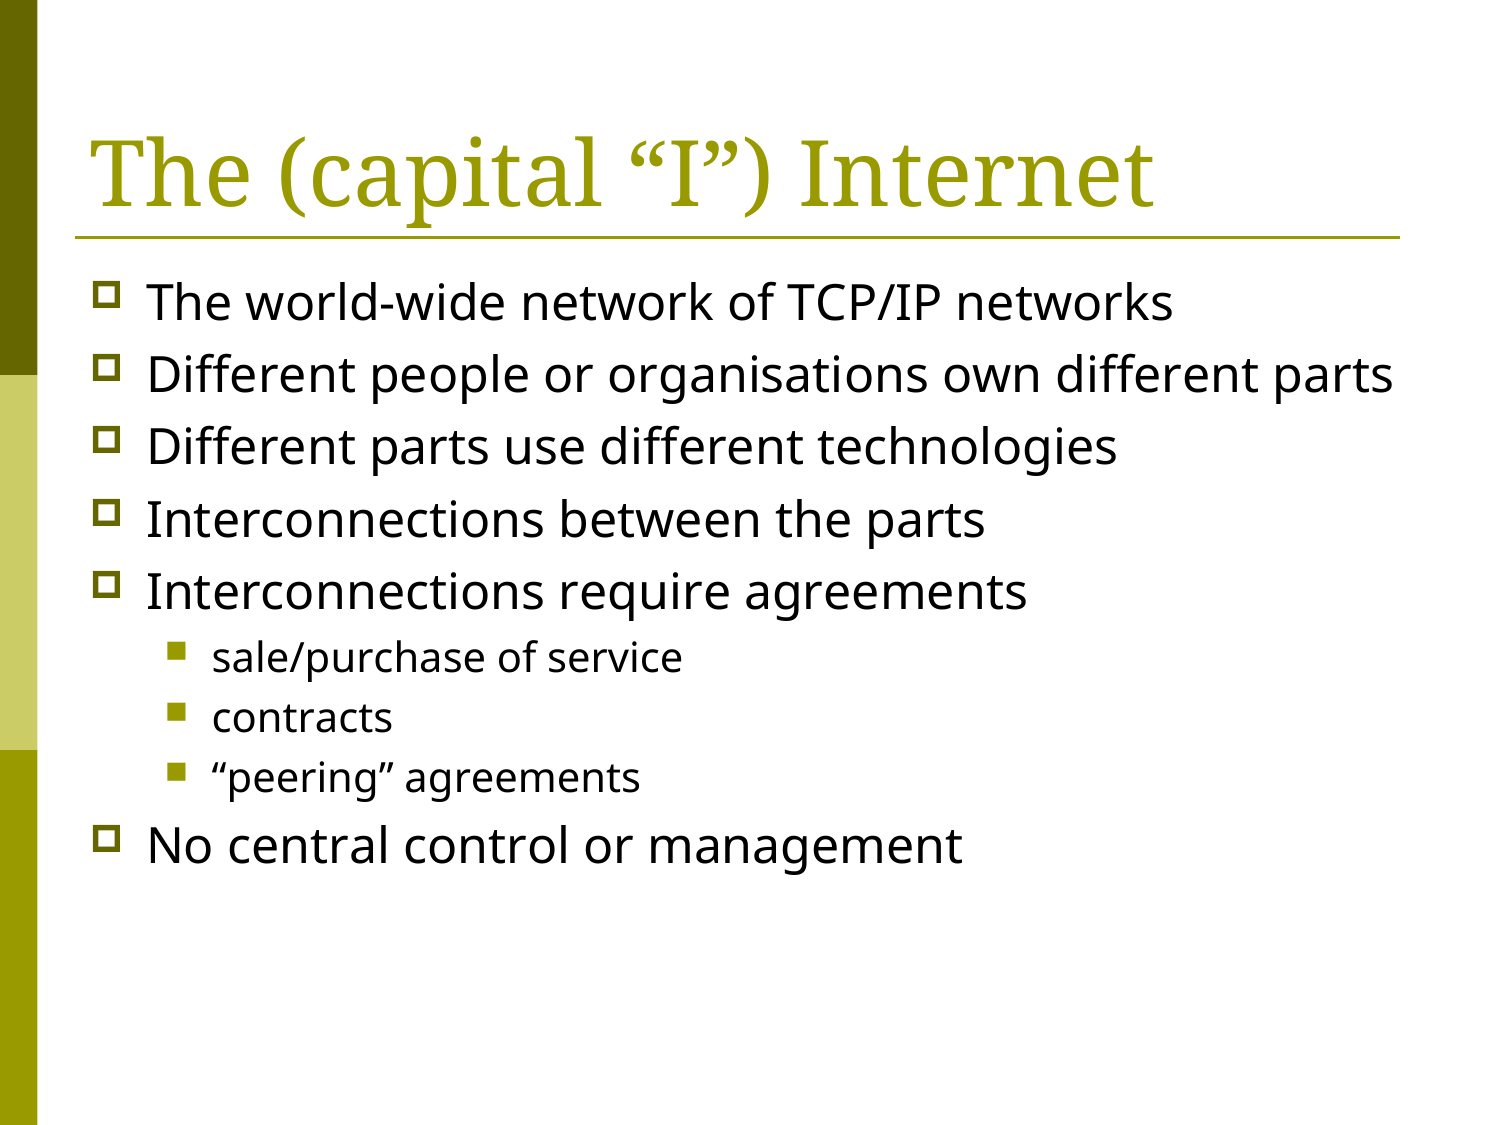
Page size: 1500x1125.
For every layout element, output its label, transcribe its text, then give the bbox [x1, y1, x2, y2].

list The world-wide network of TCP/IP networks Different people or organisations own different parts Different parts use different technologies Interconnections between the parts Interconnections require agreements sale/purchase of service contracts “peering” agreements No central control or management [75, 262, 1426, 1006]
title The (capital “I”) Internet [75, 45, 1426, 233]
